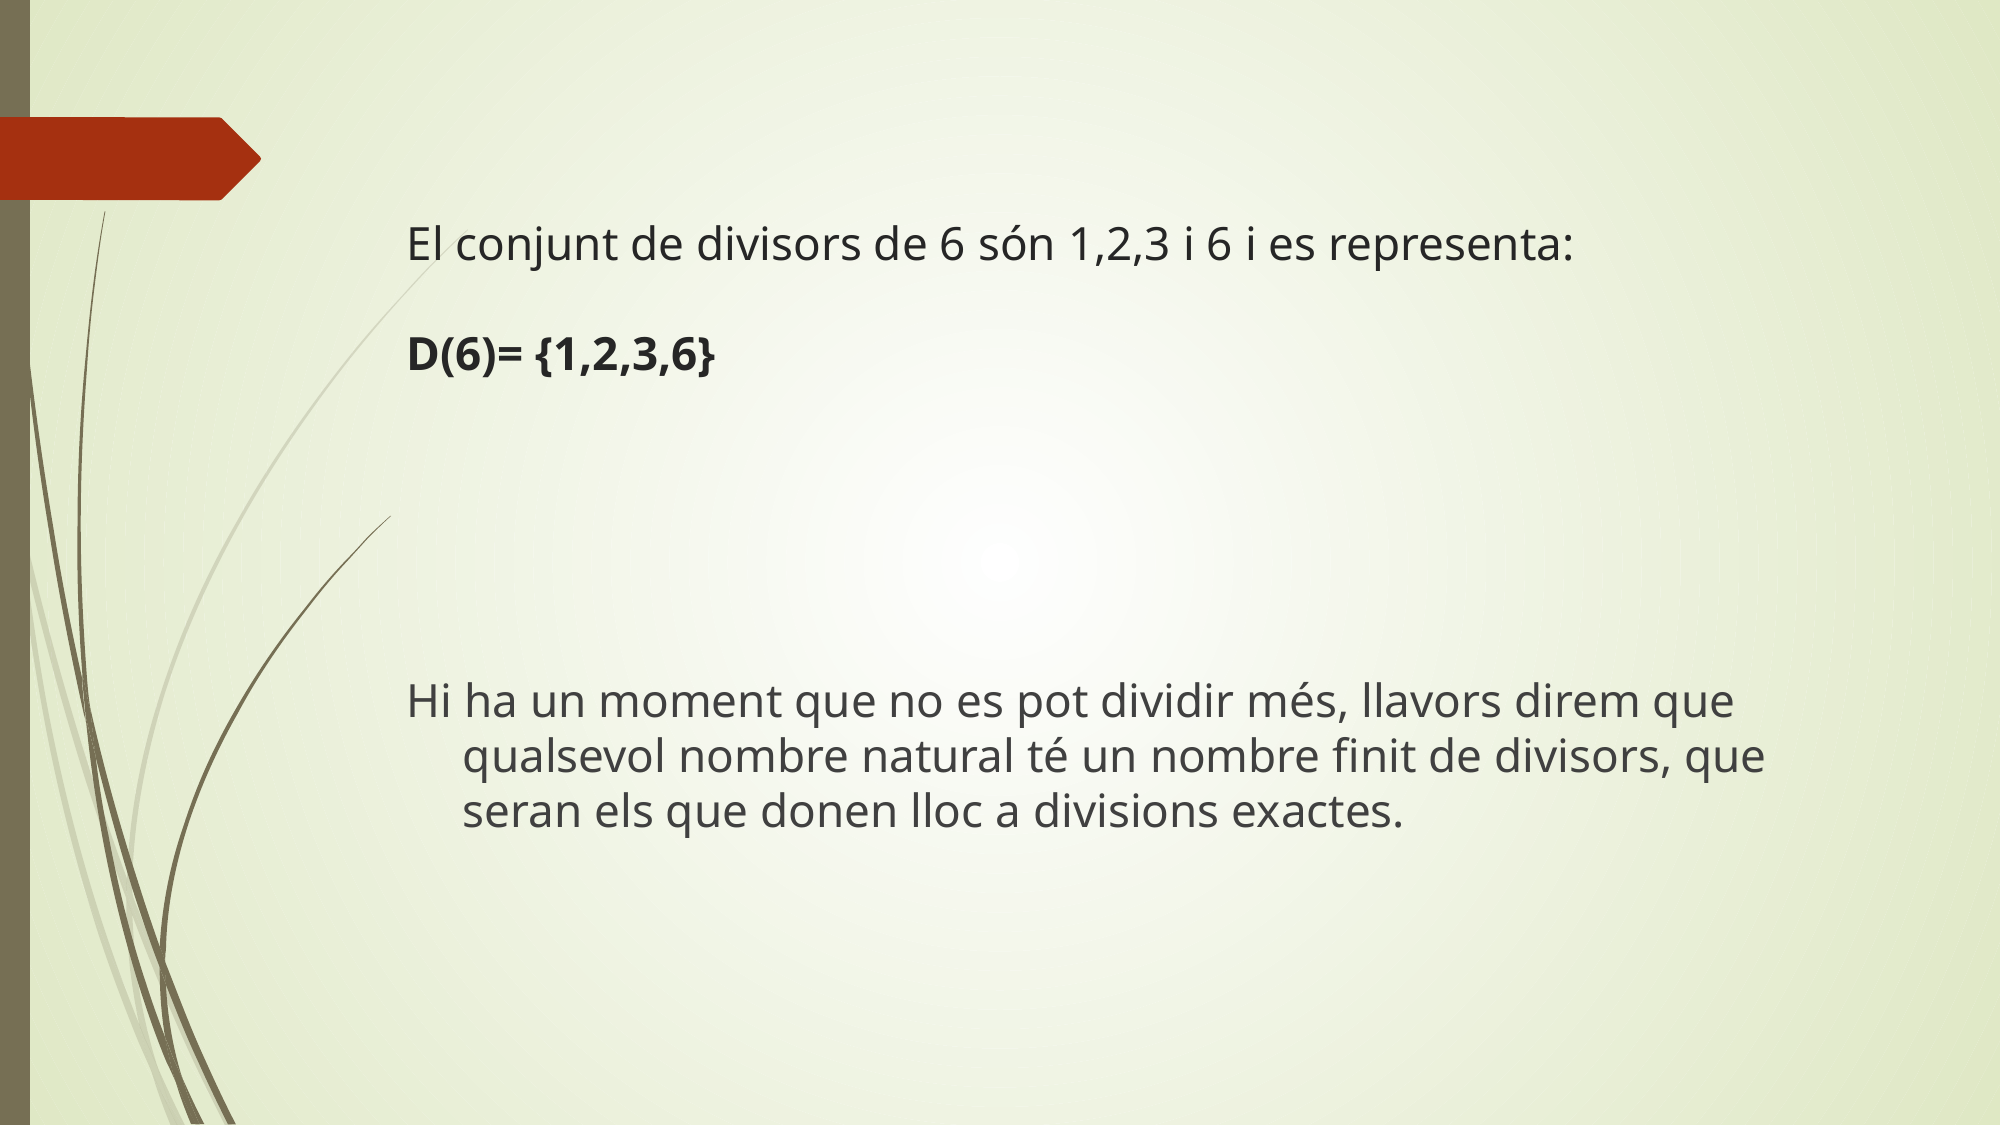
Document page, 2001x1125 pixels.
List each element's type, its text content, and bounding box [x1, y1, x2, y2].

list Hi ha un moment que no es pot dividir més, llavors direm que qualsevol nombre natural té un nombre finit de divisors, que seran els que donen lloc a divisions exactes. [391, 621, 1855, 925]
title El conjunt de divisors de 6 són 1,2,3 i 6 i es representa: D(6)= {1,2,3,6} [391, 206, 1854, 516]
